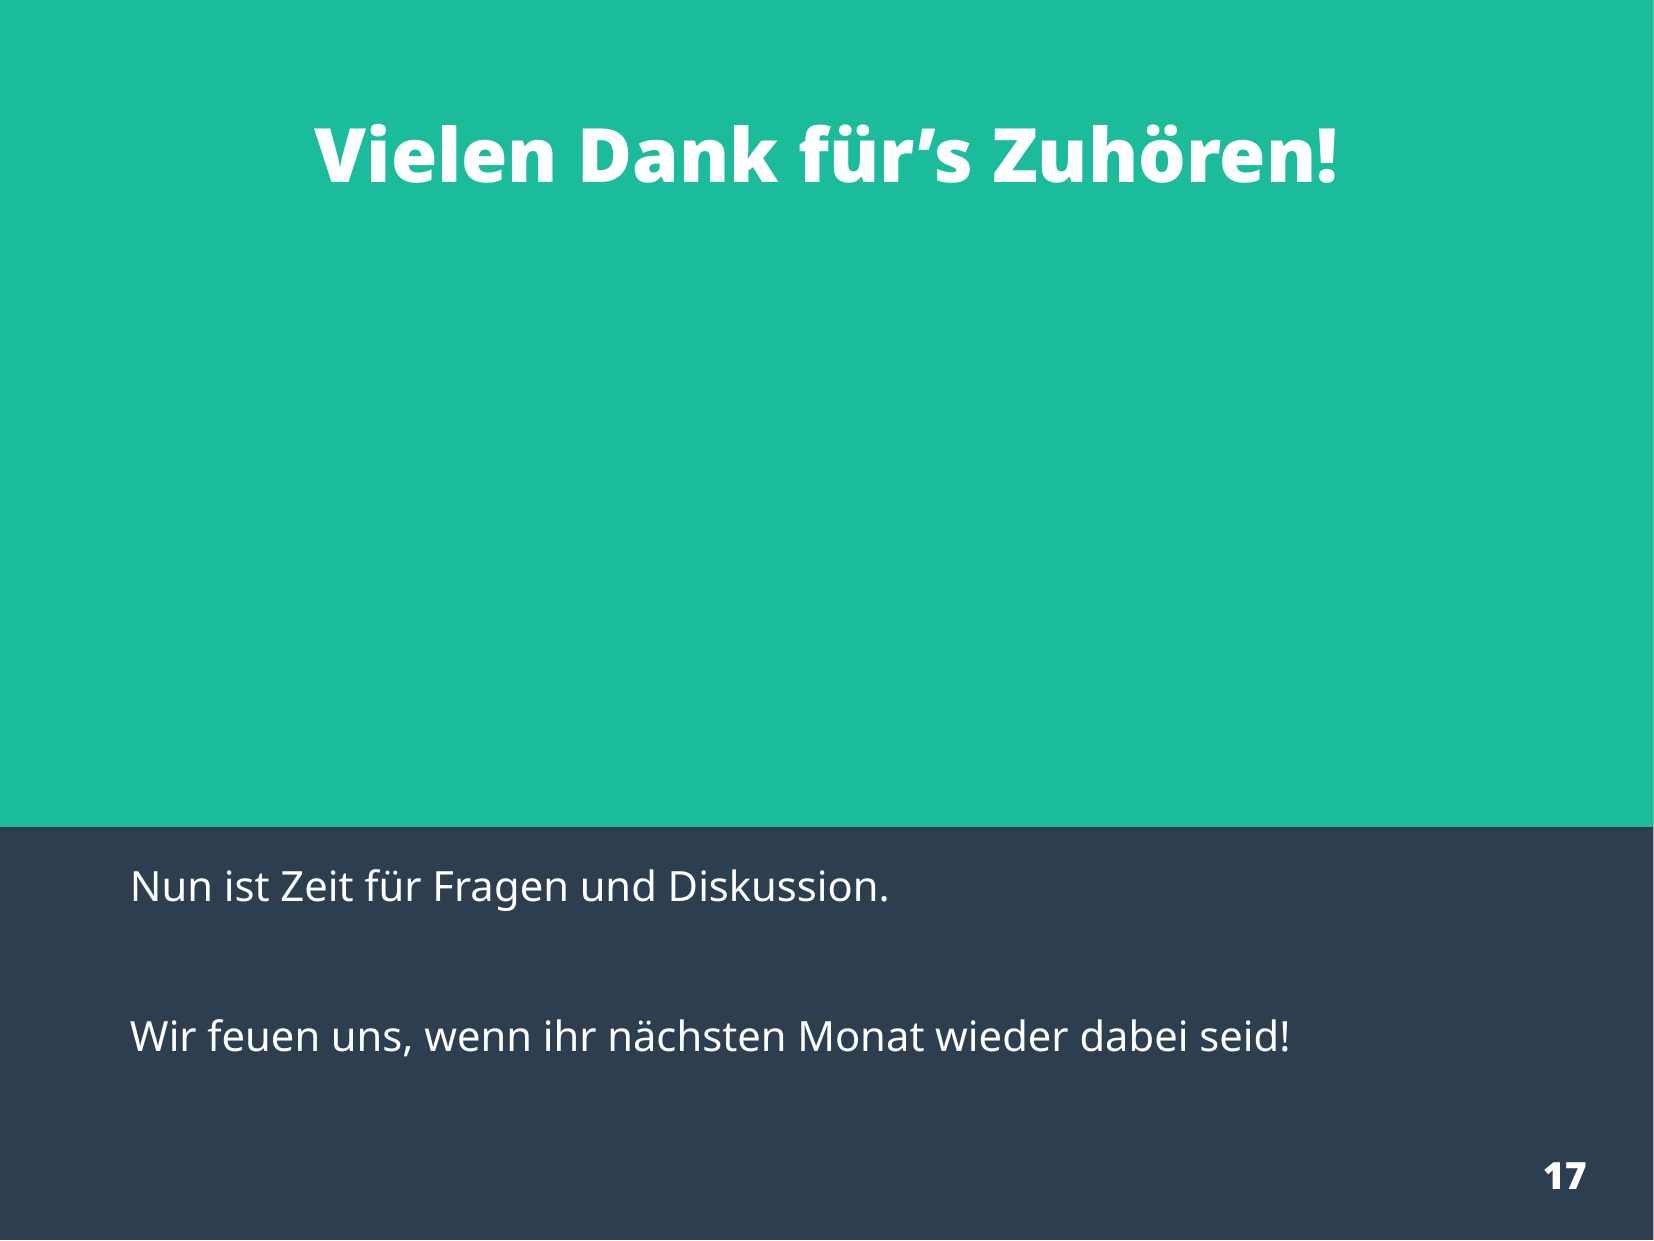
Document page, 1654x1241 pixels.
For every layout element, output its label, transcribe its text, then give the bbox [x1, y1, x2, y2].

list Nun ist Zeit für Fragen und Diskussion. Wir feuen uns, wenn ihr nächsten Monat wieder dabei seid! [59, 856, 1595, 1182]
title Vielen Dank für’s Zuhören! [59, 49, 1595, 207]
